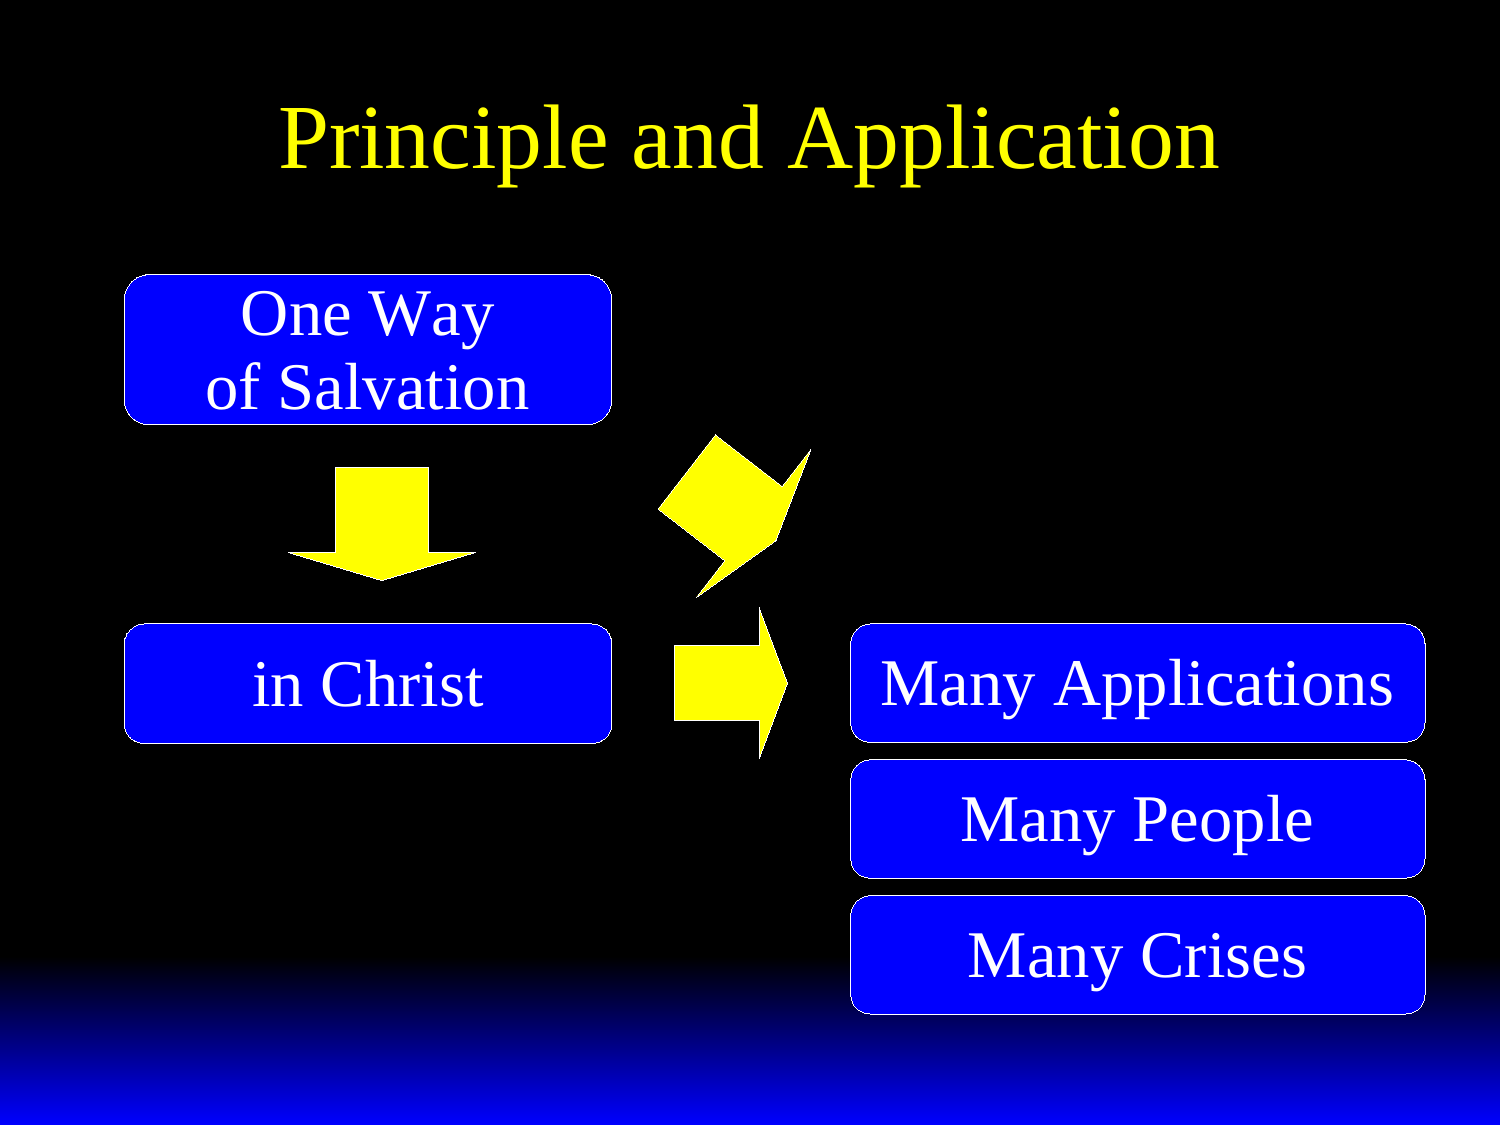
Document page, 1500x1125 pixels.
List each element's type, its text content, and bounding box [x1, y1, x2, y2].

text_box [674, 607, 788, 759]
text_box Many People [850, 759, 1426, 879]
text_box [288, 467, 476, 581]
text_box Many Applications [850, 623, 1426, 743]
text_box Many Crises [850, 895, 1426, 1015]
text_box [658, 434, 811, 598]
text_box in Christ [124, 623, 612, 744]
title Principle and Application [112, 44, 1388, 231]
text_box One Way of Salvation [124, 274, 612, 425]
